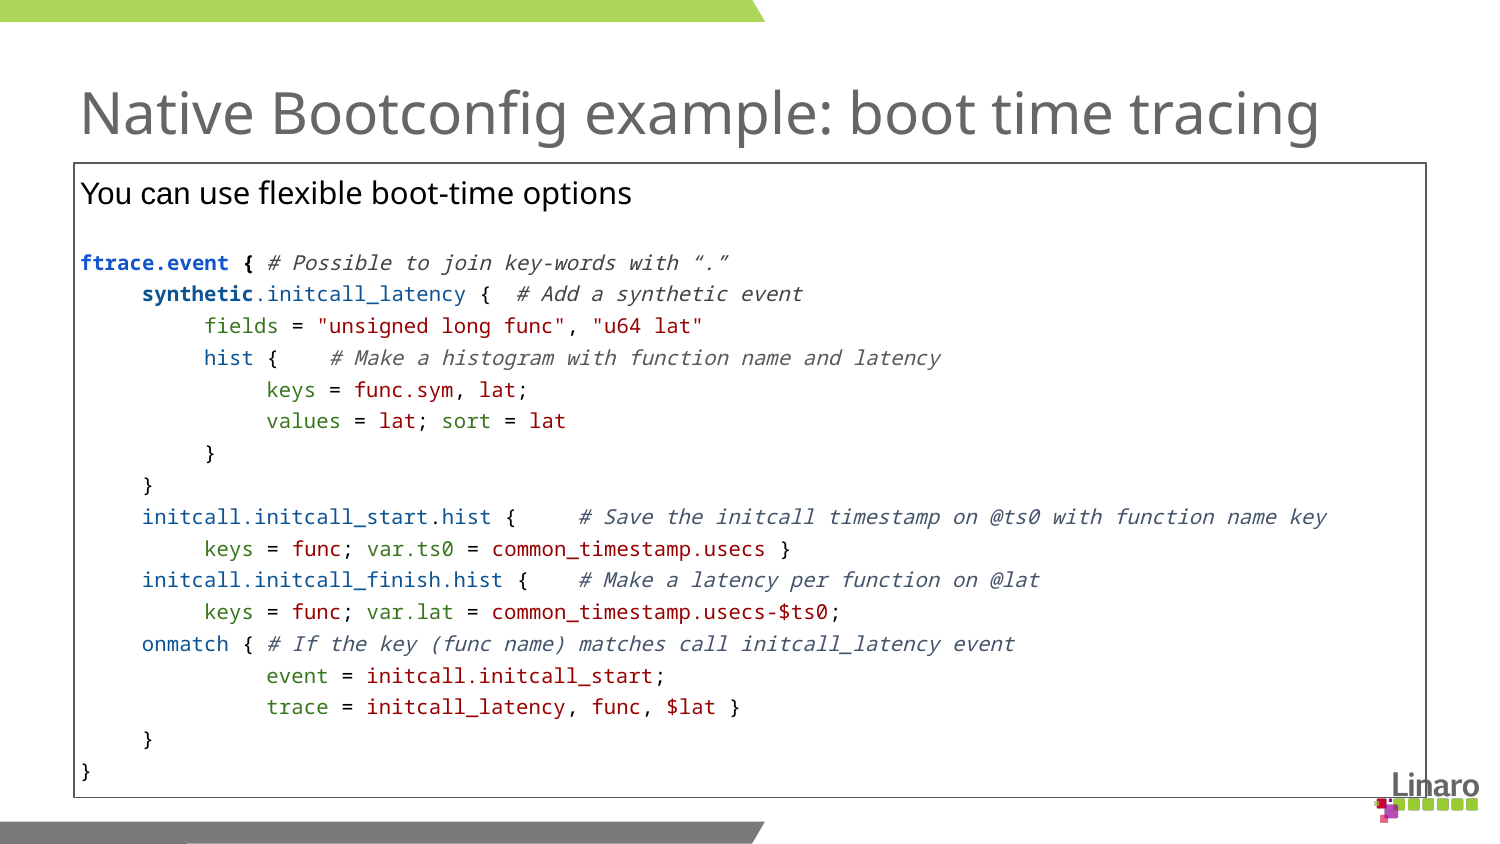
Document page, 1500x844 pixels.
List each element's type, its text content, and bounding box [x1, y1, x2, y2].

title Native Bootconfig example: boot time tracing [73, 59, 1427, 162]
list You can use flexible boot-time options ftrace.event { # Possible to join key-words with “.” synthetic.initcall_latency { # Add a synthetic event fields = "unsigned long func", "u64 lat" hist { # Make a histogram with function name and latency keys = func.sym, lat; values = lat; sort = lat } } initcall.initcall_start.hist { # Save the initcall timestamp on @ts0 with function name key keys = func; var.ts0 = common_timestamp.usecs } initcall.initcall_finish.hist { # Make a latency per function on @lat keys = func; var.lat = common_timestamp.usecs-$ts0; onmatch { # If the key (func name) matches call initcall_latency event event = initcall.initcall_start; trace = initcall_latency, func, $lat } } } [73, 162, 1427, 798]
picture [1372, 770, 1481, 825]
